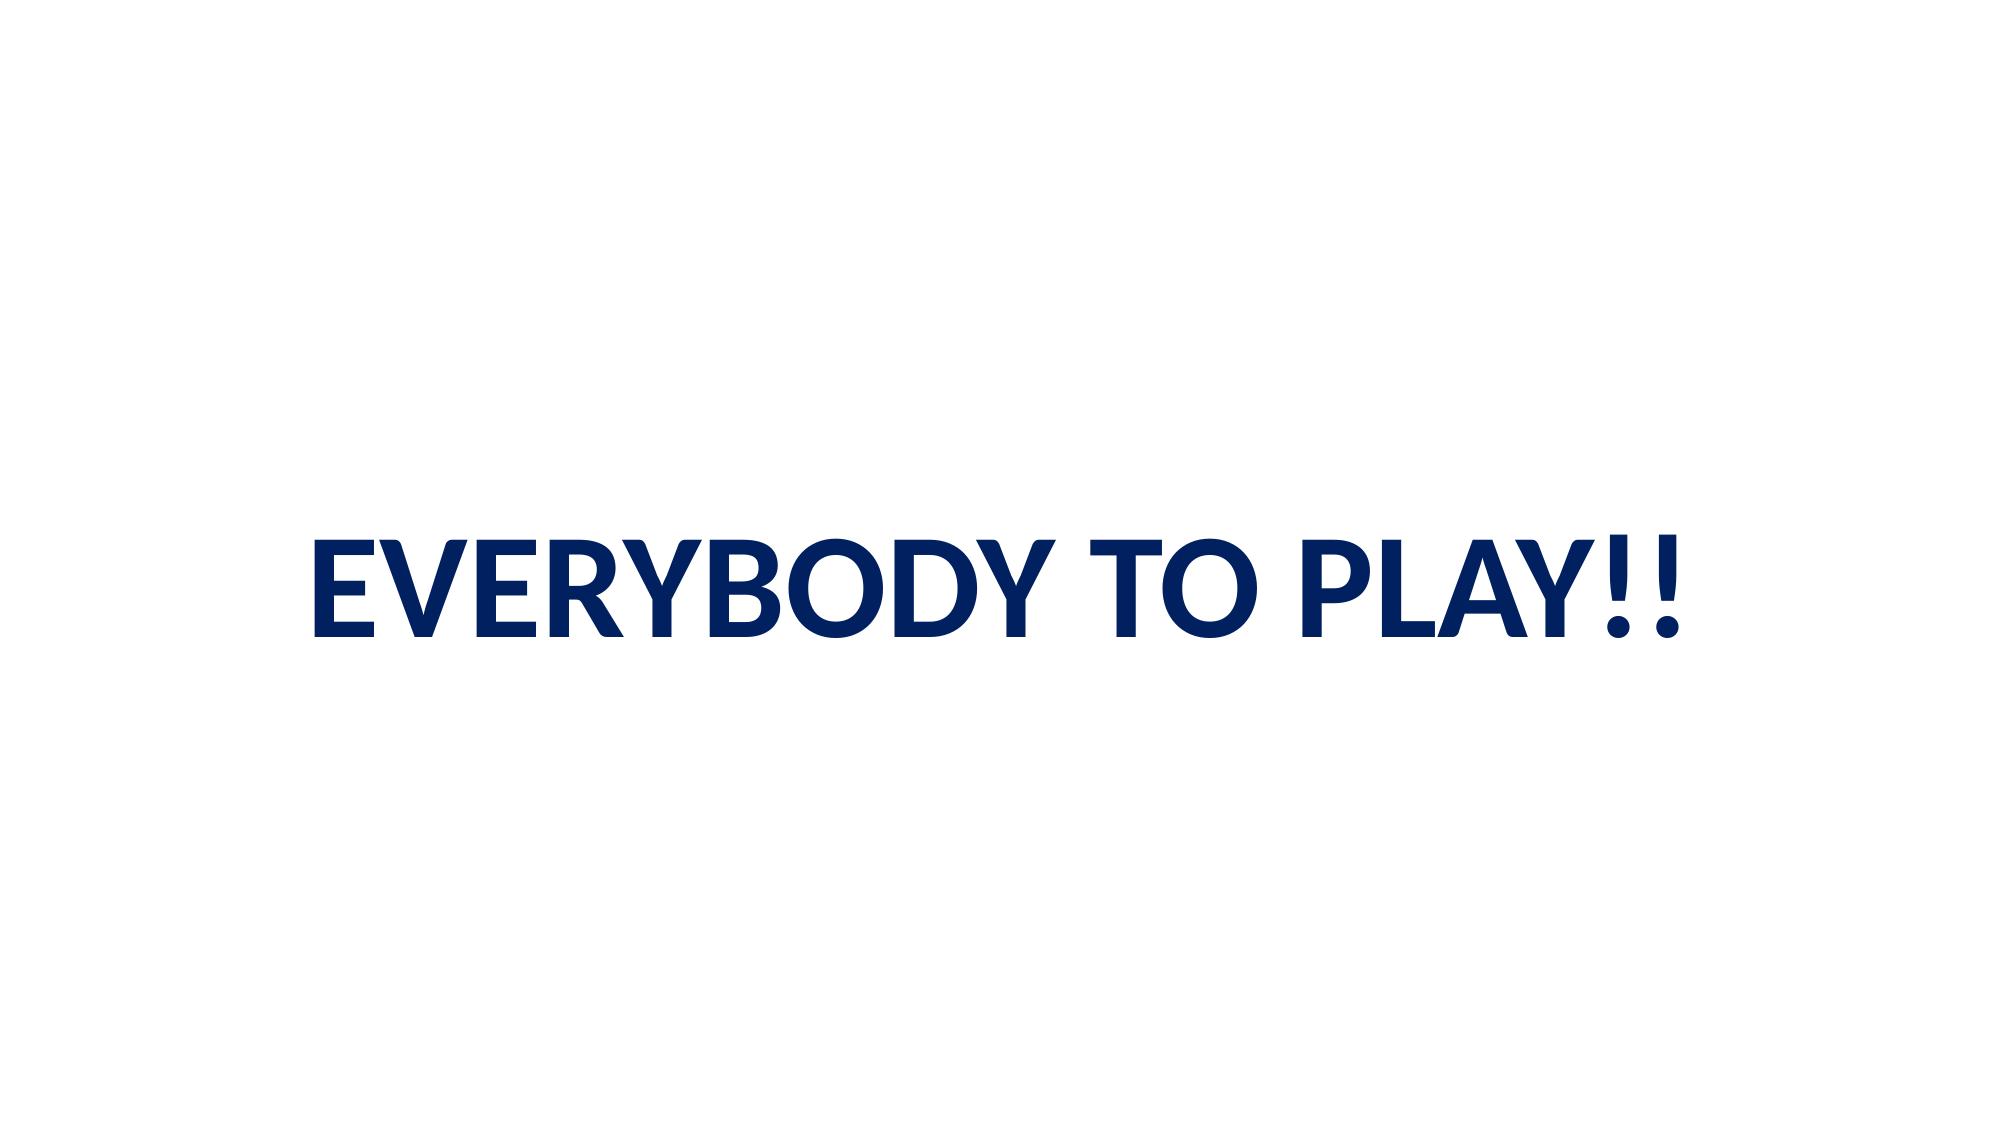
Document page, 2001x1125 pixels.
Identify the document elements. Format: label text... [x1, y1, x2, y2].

list EVERYBODY TO PLAY!! [137, 299, 1863, 1014]
